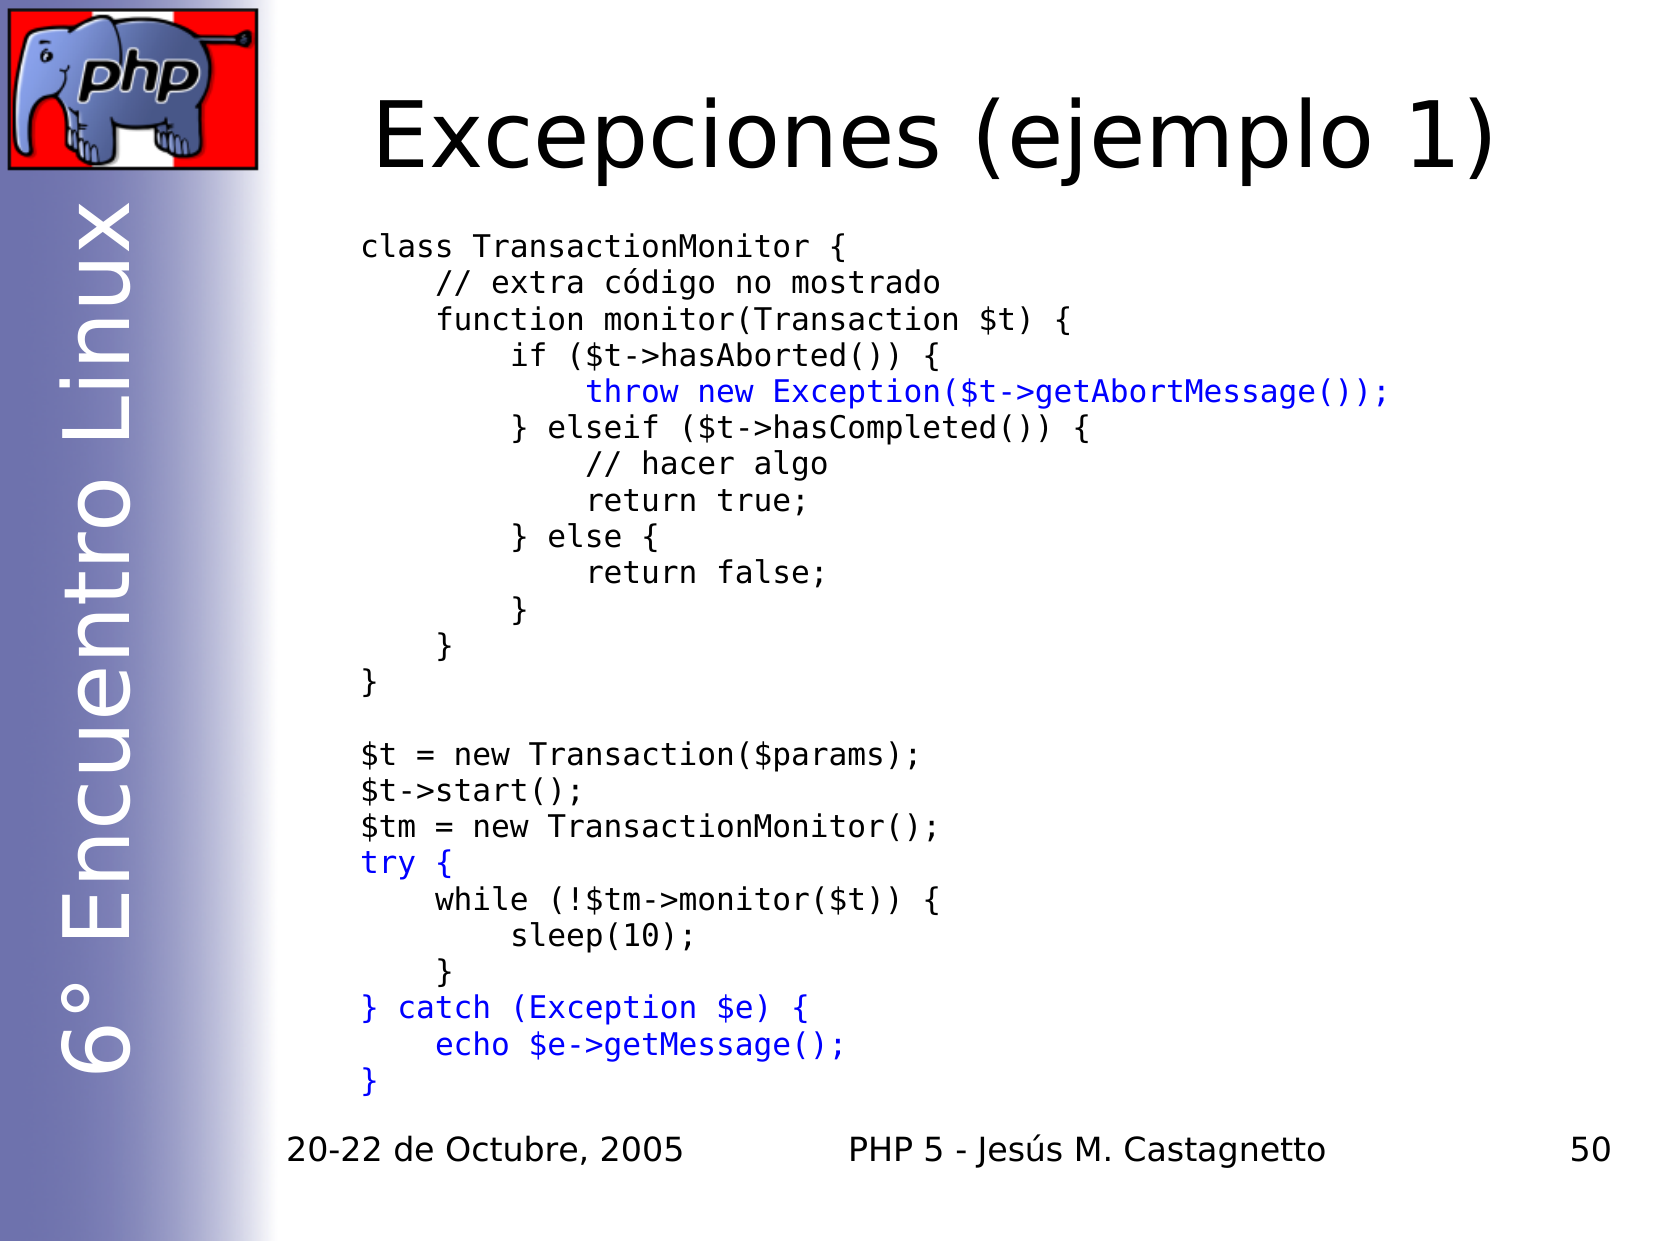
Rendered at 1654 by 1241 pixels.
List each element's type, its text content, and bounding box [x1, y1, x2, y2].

text_box class TransactionMonitor { // extra código no mostrado function monitor(Transaction $t) { if ($t->hasAborted()) { throw new Exception($t->getAbortMessage()); } elseif ($t->hasCompleted()) { // hacer algo return true; } else { return false; } } } $t = new Transaction($params); $t->start(); $tm = new TransactionMonitor(); try { while (!$tm->monitor($t)) { sleep(10); } } catch (Exception $e) { echo $e->getMessage(); } [345, 221, 1407, 1107]
picture [0, 0, 1654, 1241]
title Excepciones (ejemplo 1) [300, 31, 1571, 239]
